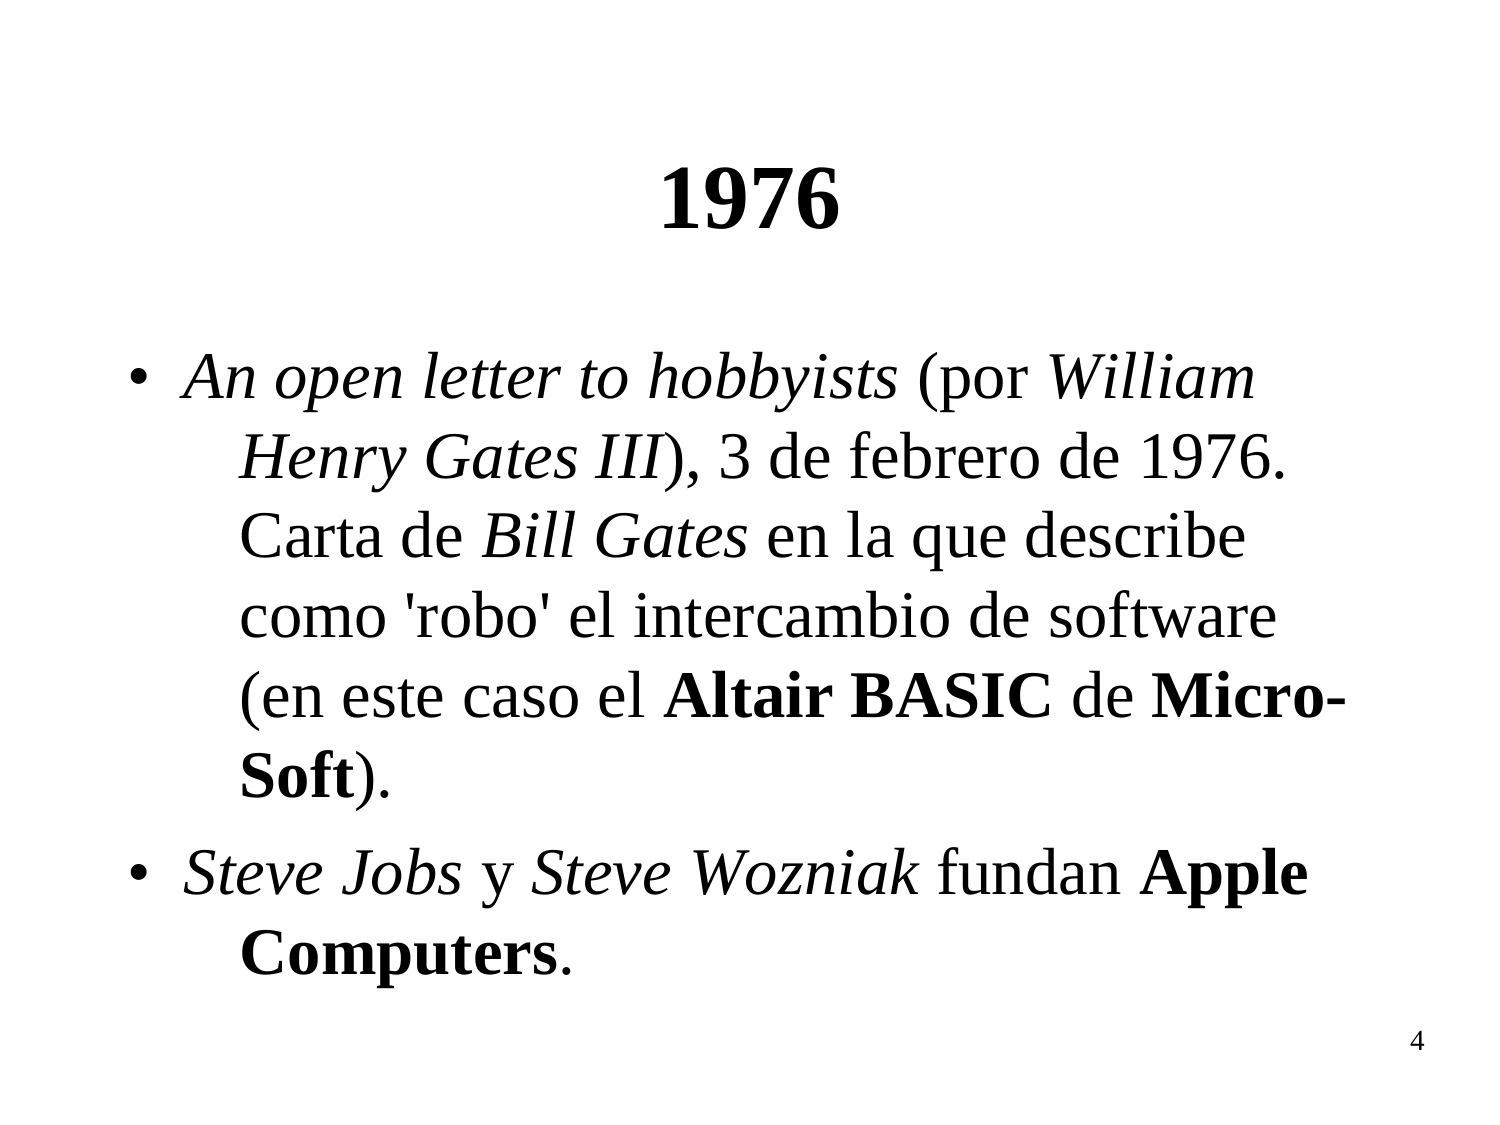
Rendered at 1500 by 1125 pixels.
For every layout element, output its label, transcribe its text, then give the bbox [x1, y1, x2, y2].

list An open letter to hobbyists (por William Henry Gates III), 3 de febrero de 1976. Carta de Bill Gates en la que describe como 'robo' el intercambio de software (en este caso el Altair BASIC de Micro-Soft). Steve Jobs y Steve Wozniak fundan Apple Computers. [112, 324, 1388, 1000]
title 1976 [112, 99, 1388, 288]
